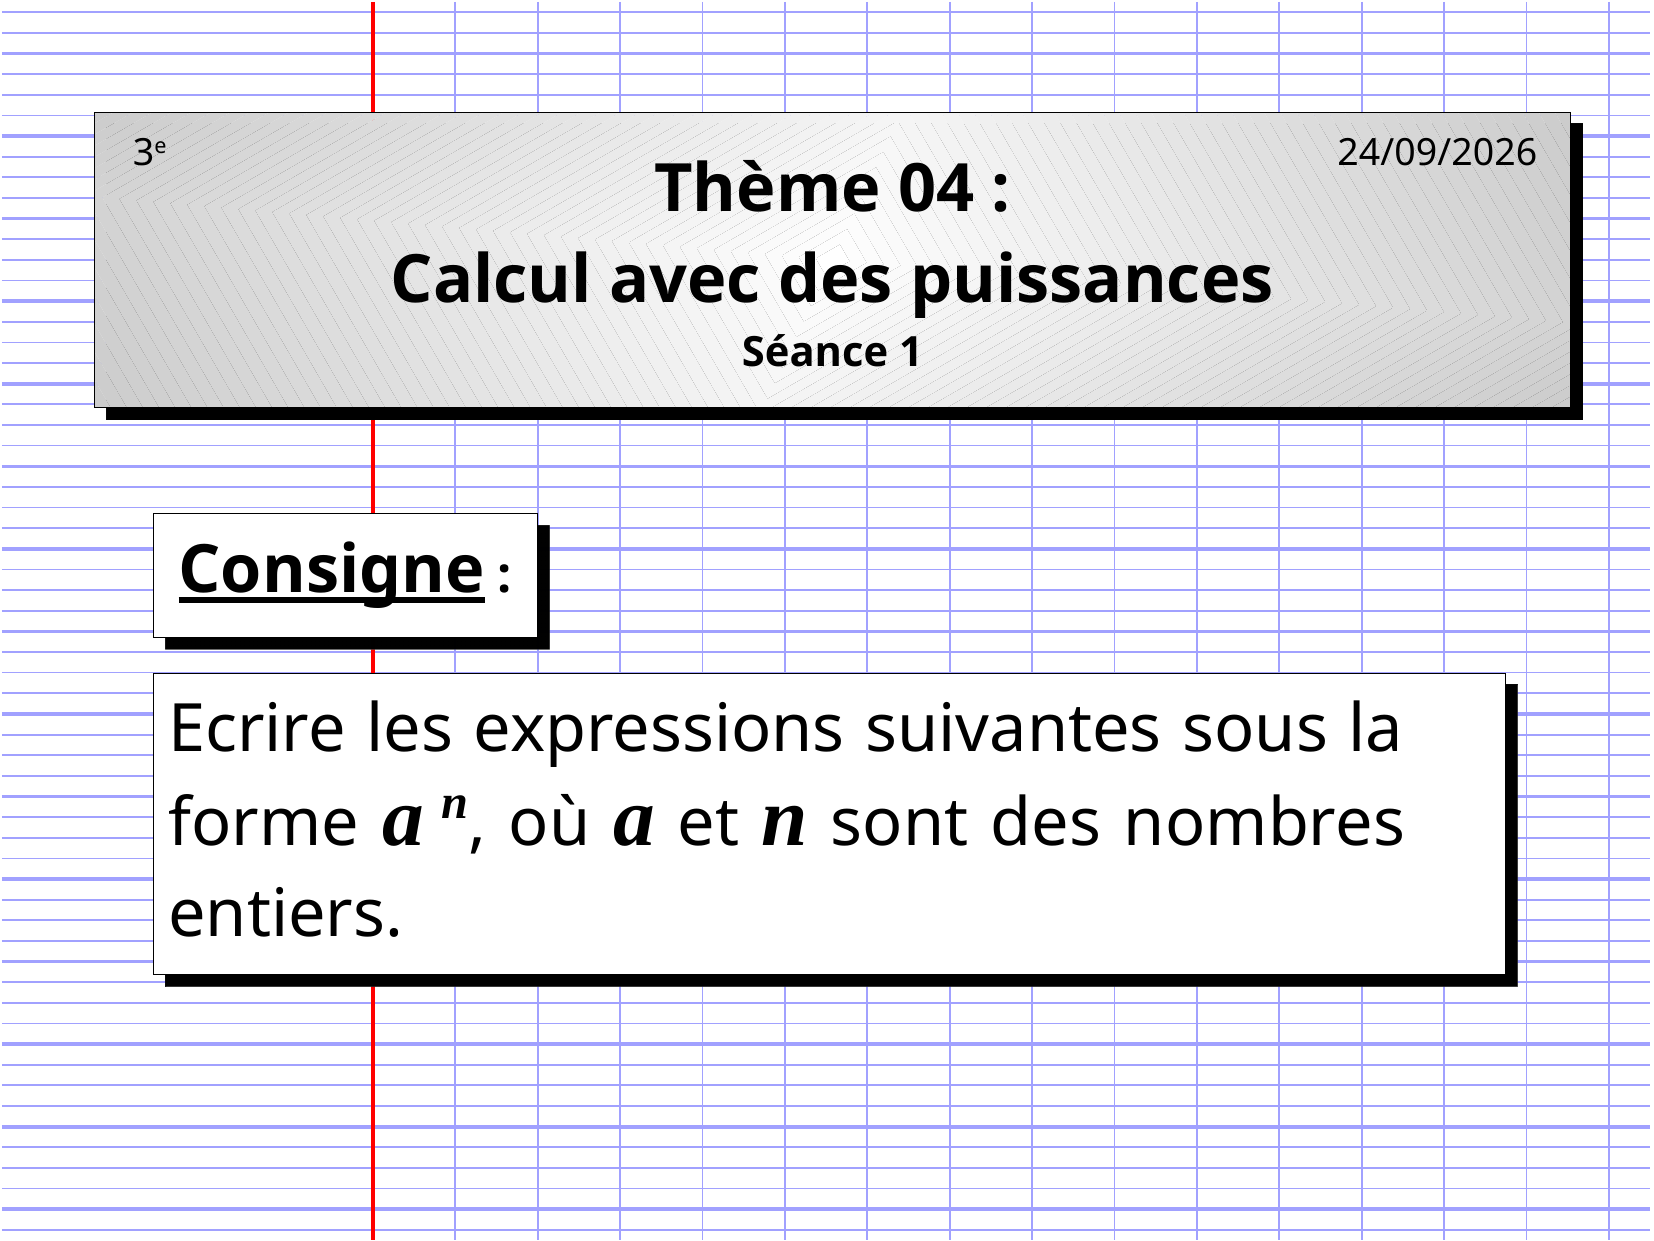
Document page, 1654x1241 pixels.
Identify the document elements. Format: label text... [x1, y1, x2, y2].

text_box Thème 04 : Calcul avec des puissances Séance 1 [94, 112, 1571, 408]
text_box Ecrire les expressions suivantes sous la forme a n, où a et n sont des nombres entiers. [153, 673, 1506, 975]
text_box 11/11/2012 [1322, 118, 1560, 186]
text_box Consigne : [153, 513, 538, 638]
text_box 3e [118, 118, 207, 186]
picture [0, 0, 1654, 1241]
